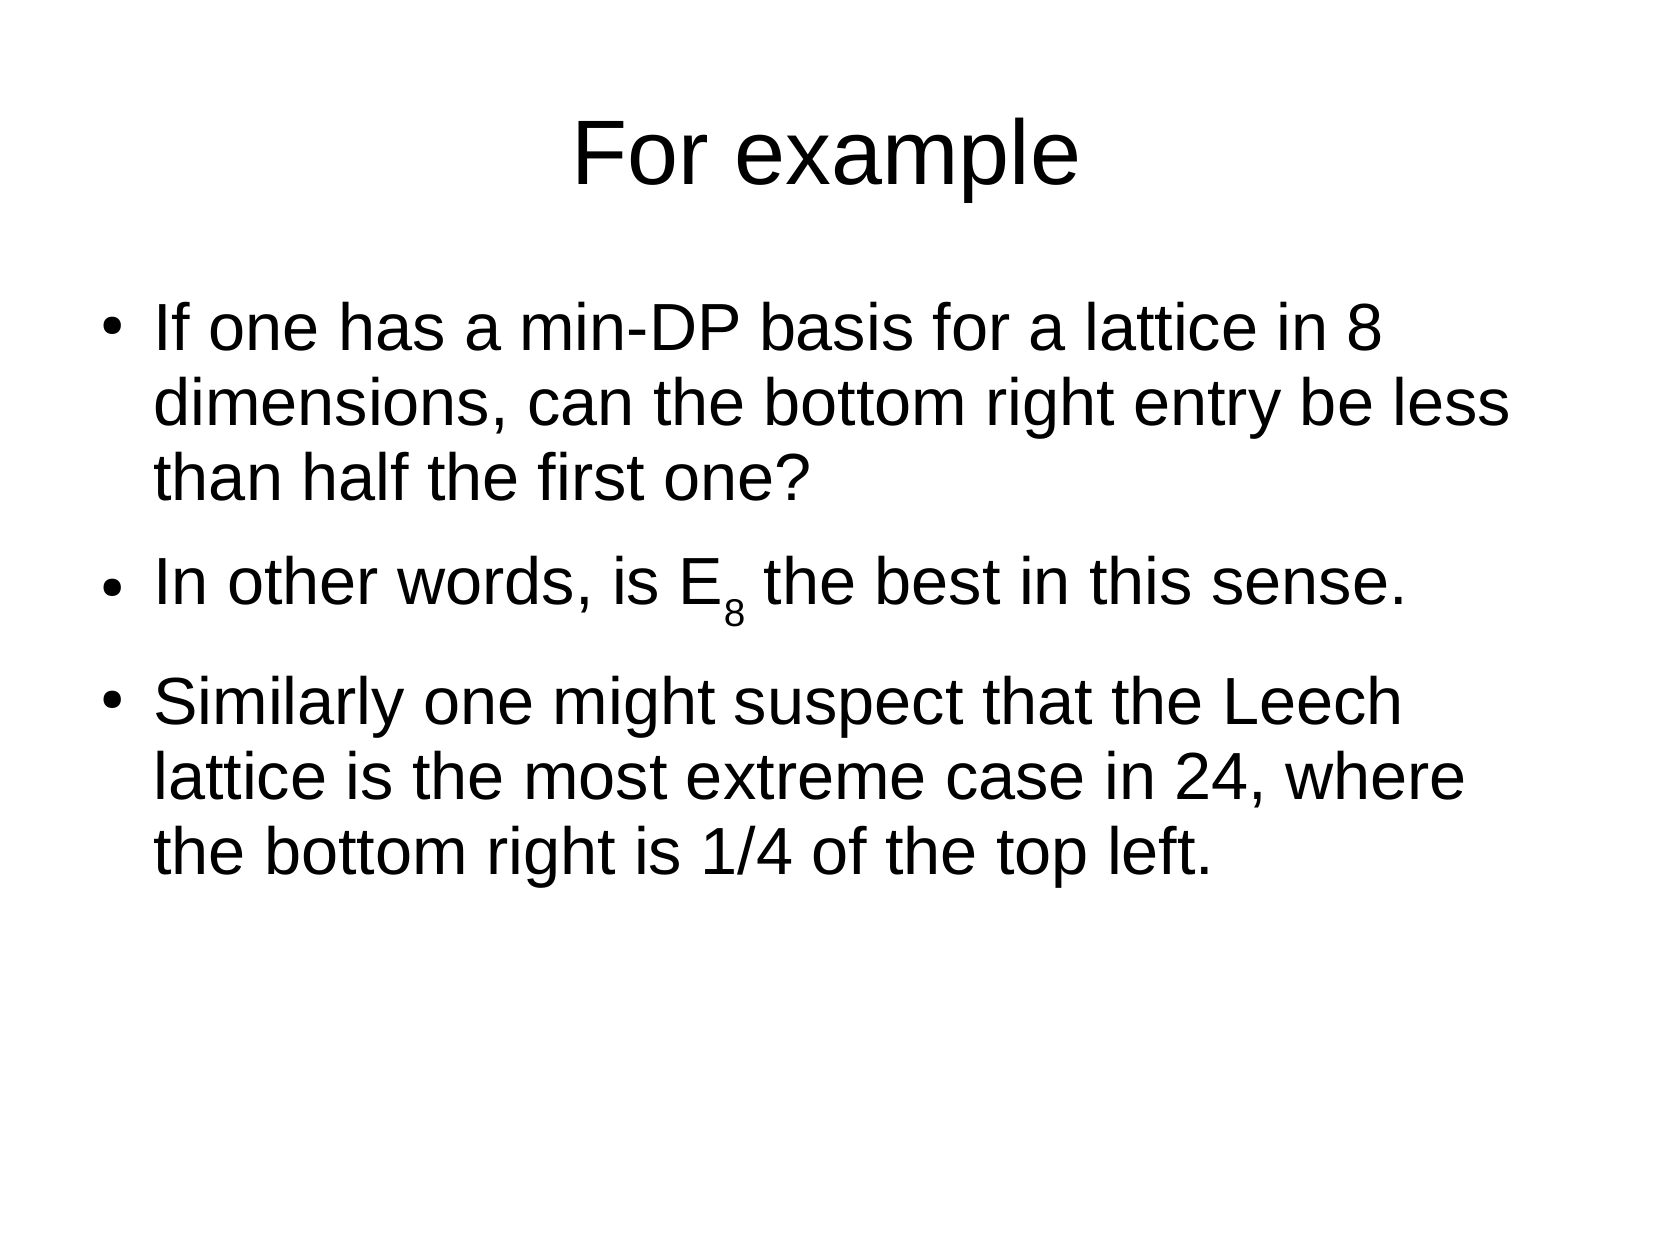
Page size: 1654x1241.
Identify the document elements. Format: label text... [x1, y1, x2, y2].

list If one has a min-DP basis for a lattice in 8 dimensions, can the bottom right entry be less than half the first one? In other words, is E8 the best in this sense. Similarly one might suspect that the Leech lattice is the most extreme case in 24, where the bottom right is 1/4 of the top left. [82, 290, 1571, 1109]
title For example [82, 49, 1571, 257]
